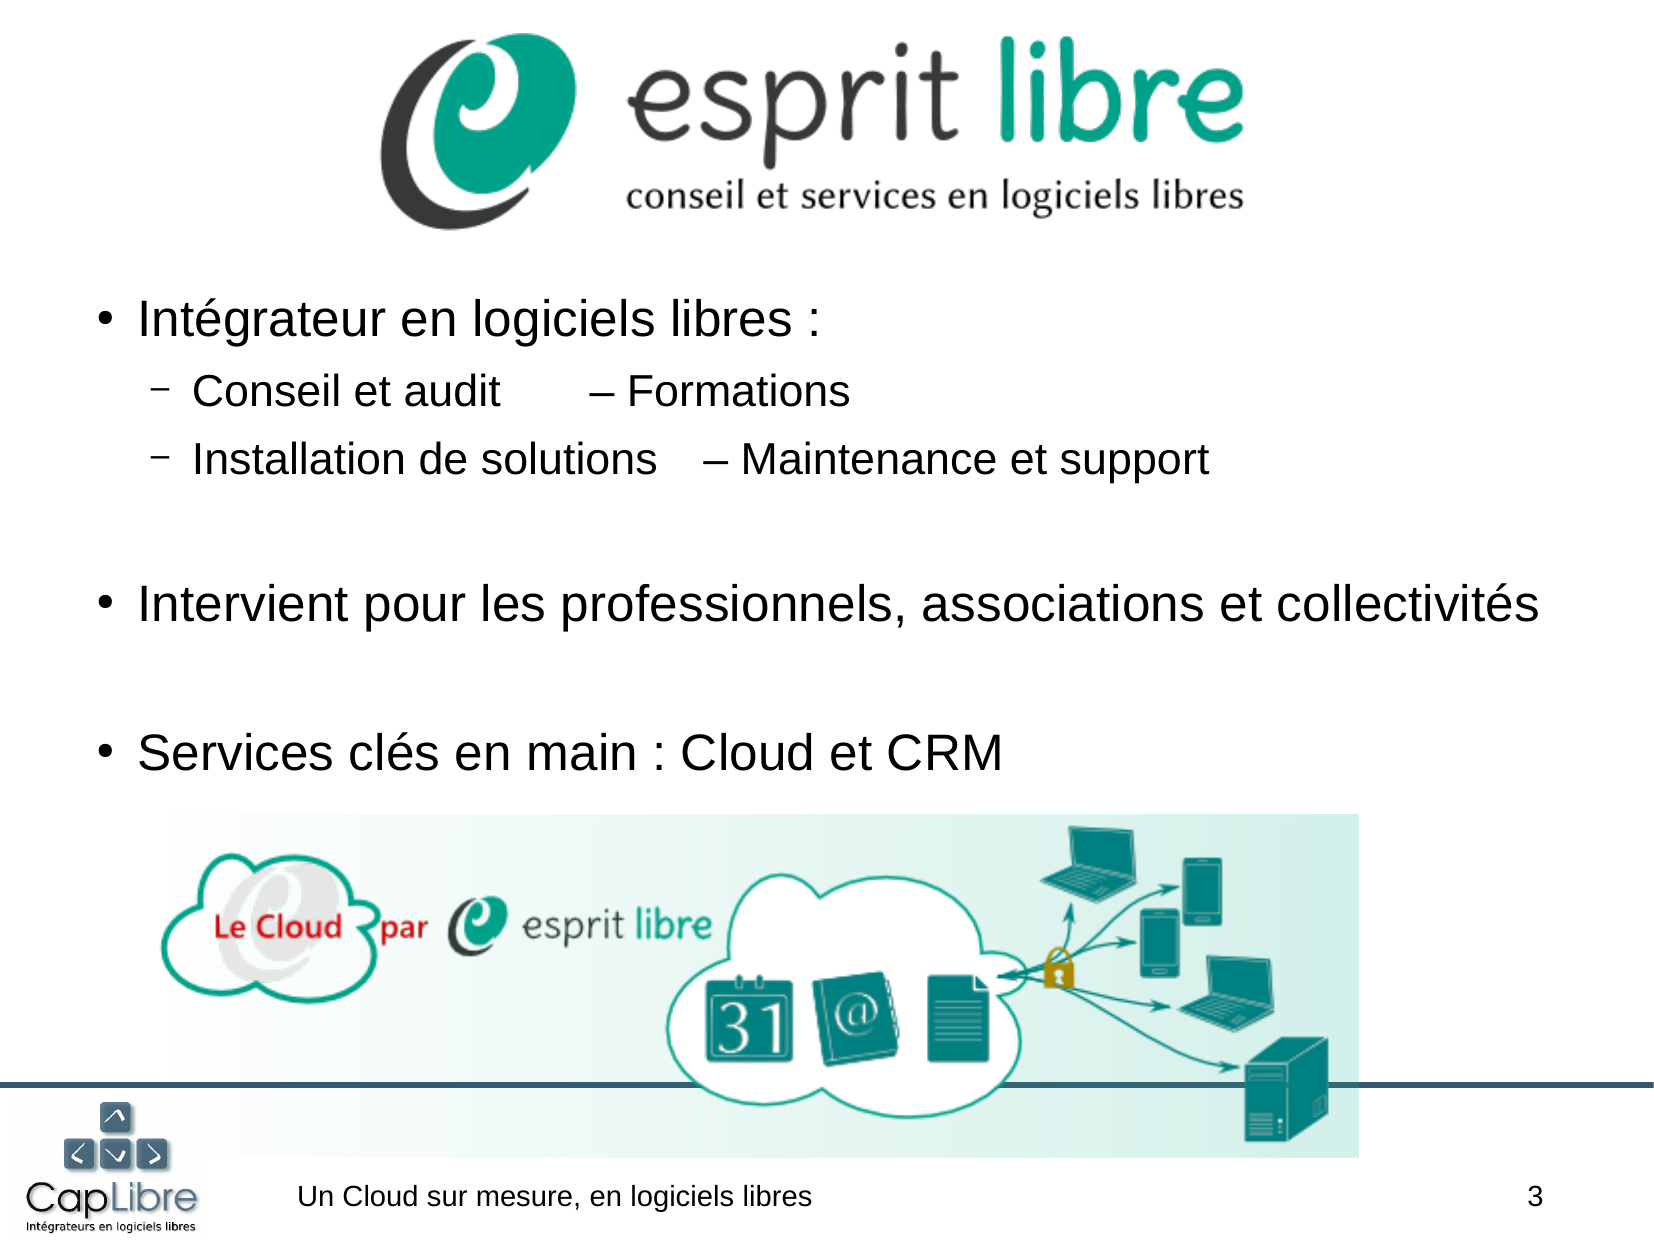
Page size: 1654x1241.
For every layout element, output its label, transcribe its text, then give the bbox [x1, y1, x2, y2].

list Intégrateur en logiciels libres : Conseil et audit – Formations Installation de solutions – Maintenance et support Intervient pour les professionnels, associations et collectivités Services clés en main : Cloud et CRM [82, 290, 1571, 815]
picture [270, 0, 1371, 461]
picture [11, 814, 1359, 1237]
